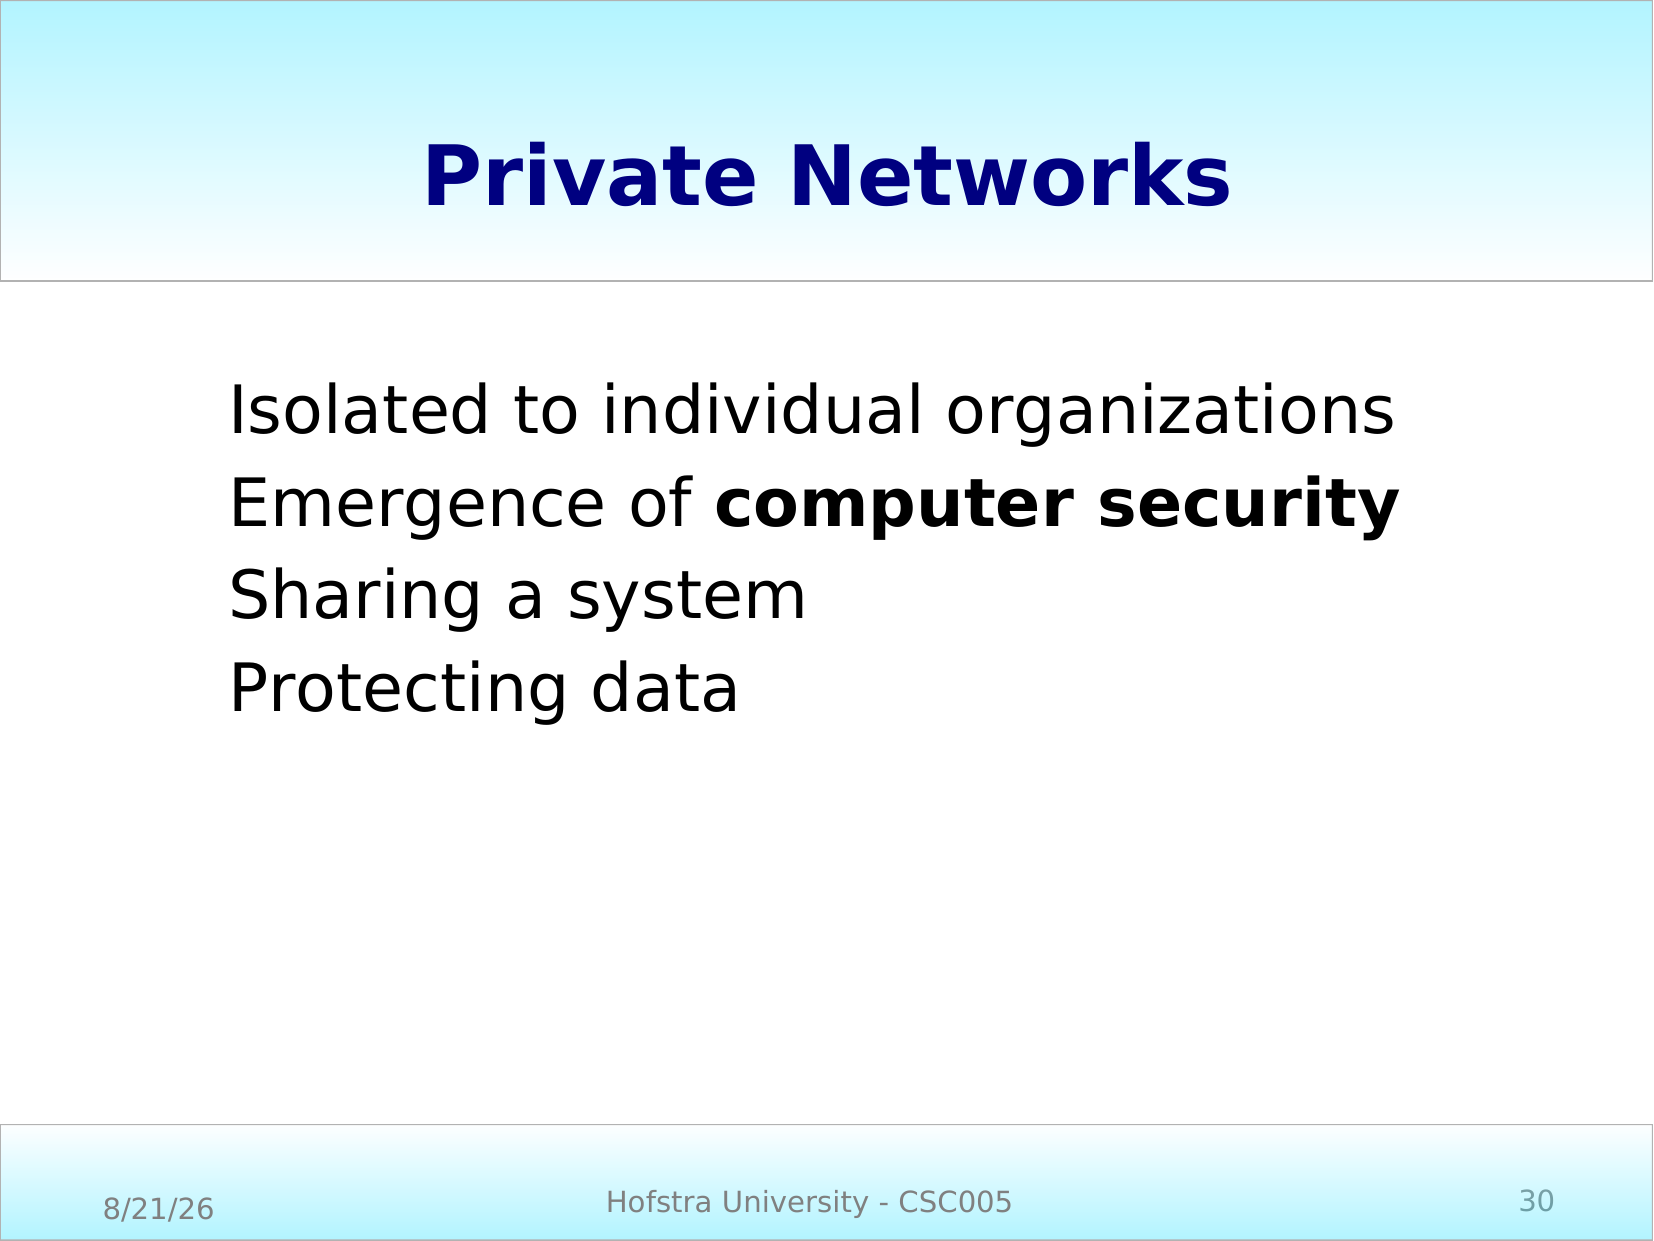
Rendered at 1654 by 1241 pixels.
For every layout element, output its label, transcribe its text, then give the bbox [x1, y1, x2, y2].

list Isolated to individual organizations Emergence of computer security Sharing a system Protecting data [213, 364, 1619, 849]
title Private Networks [123, 87, 1533, 233]
